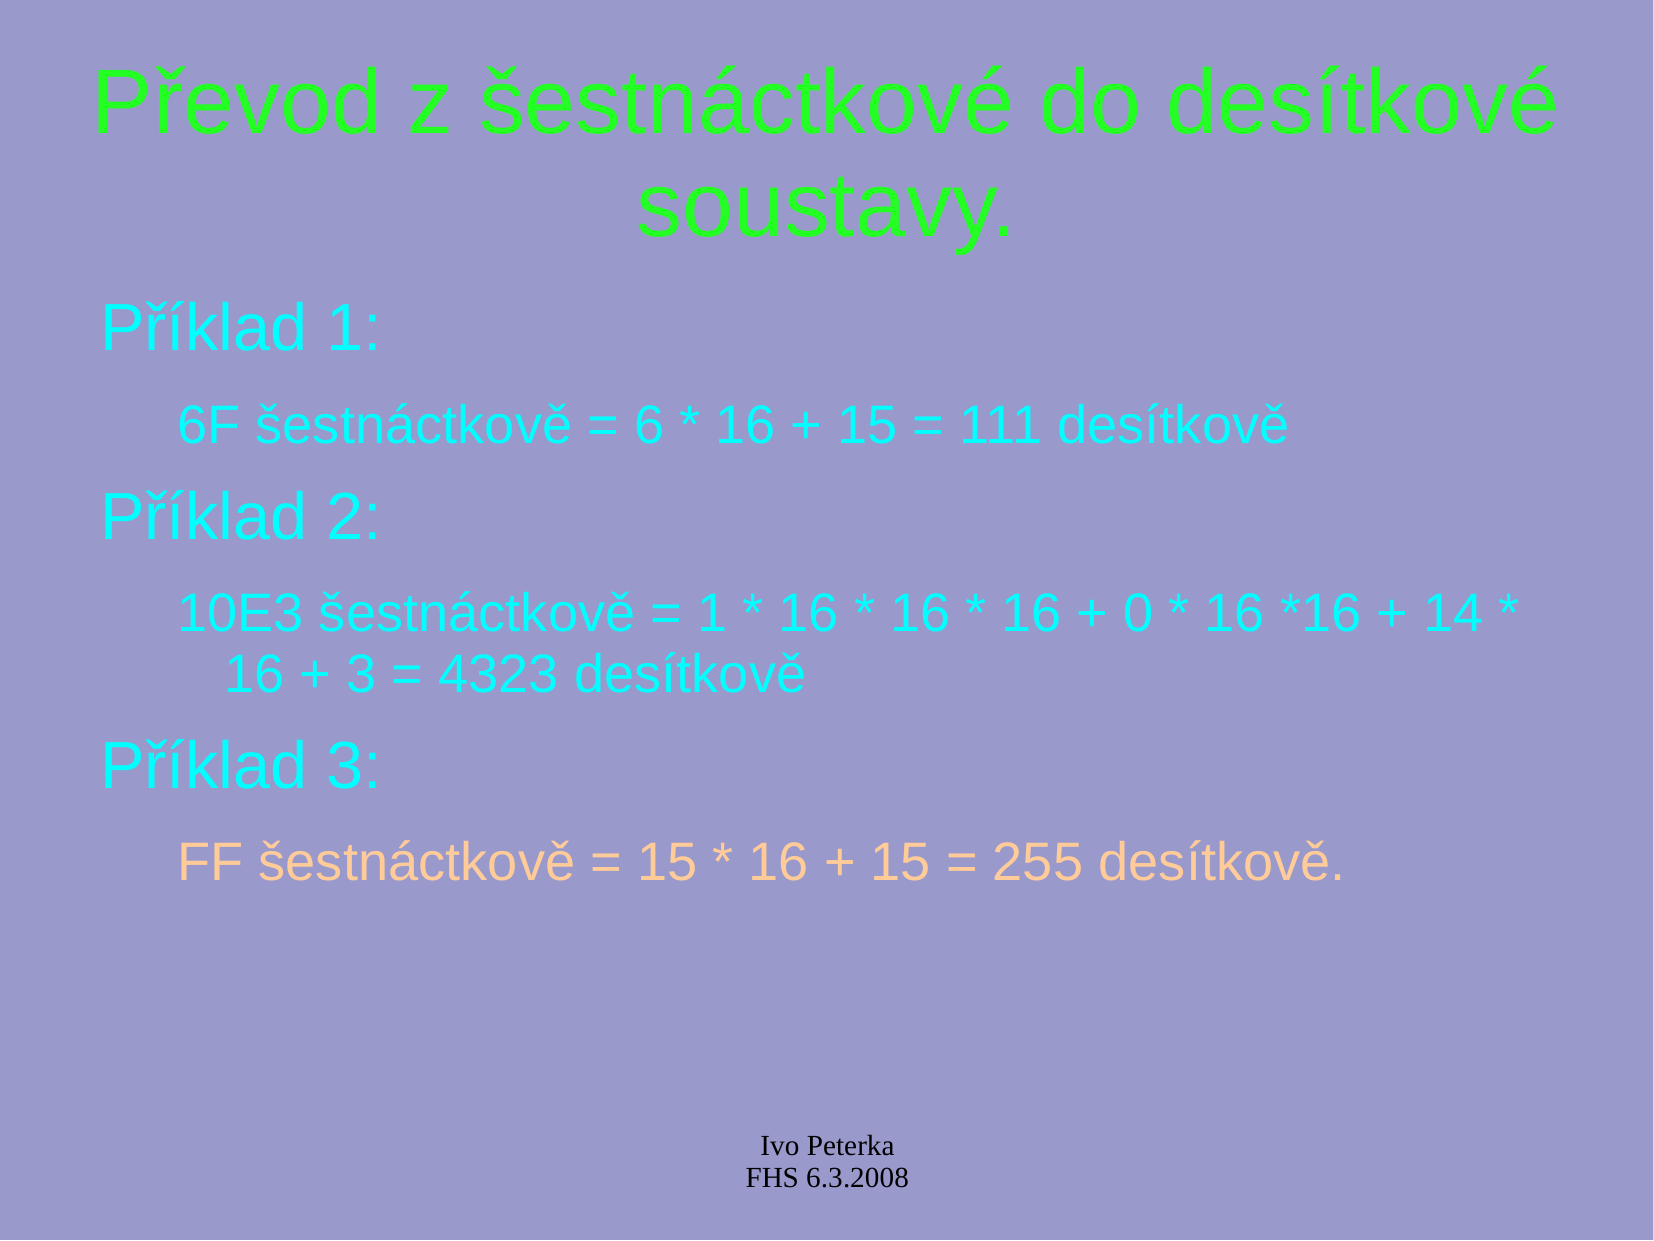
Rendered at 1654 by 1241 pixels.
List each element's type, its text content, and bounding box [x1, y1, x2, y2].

title Převod z šestnáctkové do desítkové soustavy. [82, 50, 1571, 256]
list Příklad 1: 6F šestnáctkově = 6 * 16 + 15 = 111 desítkově Příklad 2: 10E3 šestnáctkově = 1 * 16 * 16 * 16 + 0 * 16 *16 + 14 * 16 + 3 = 4323 desítkově Příklad 3: FF šestnáctkově = 15 * 16 + 15 = 255 desítkově. [82, 290, 1571, 1094]
